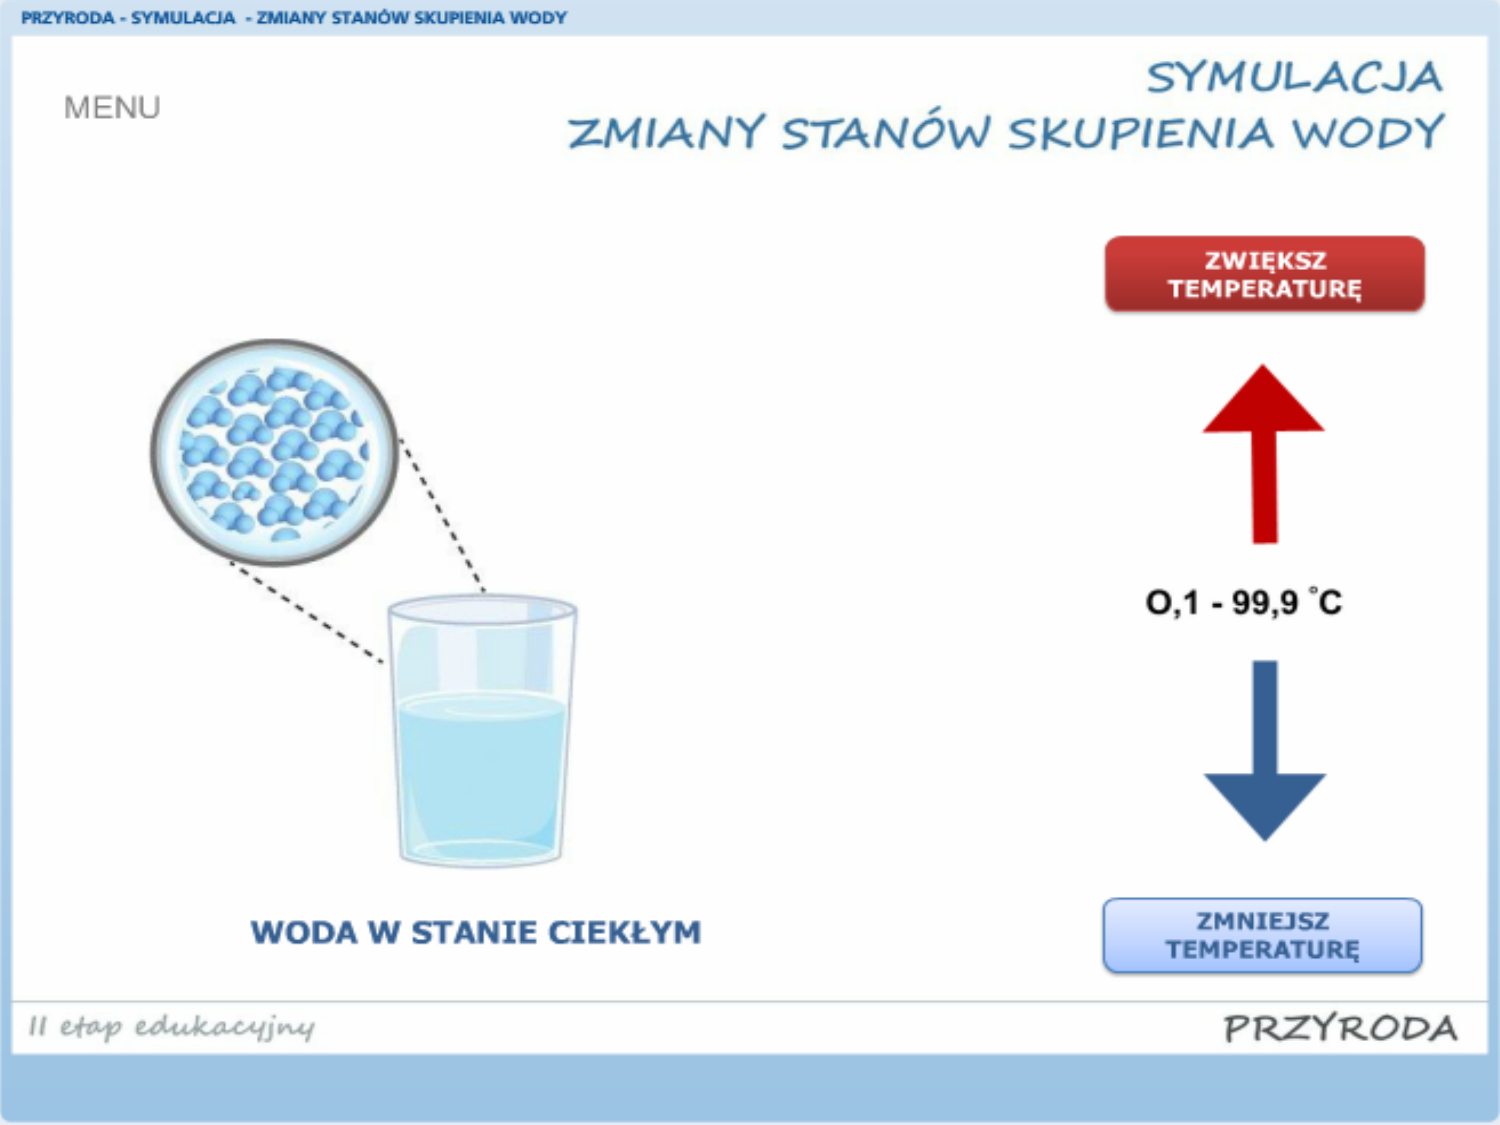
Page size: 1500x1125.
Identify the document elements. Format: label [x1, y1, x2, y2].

text_box [1101, 234, 1419, 317]
picture [0, 0, 1500, 1125]
text_box [47, 82, 176, 141]
text_box [1101, 890, 1419, 973]
